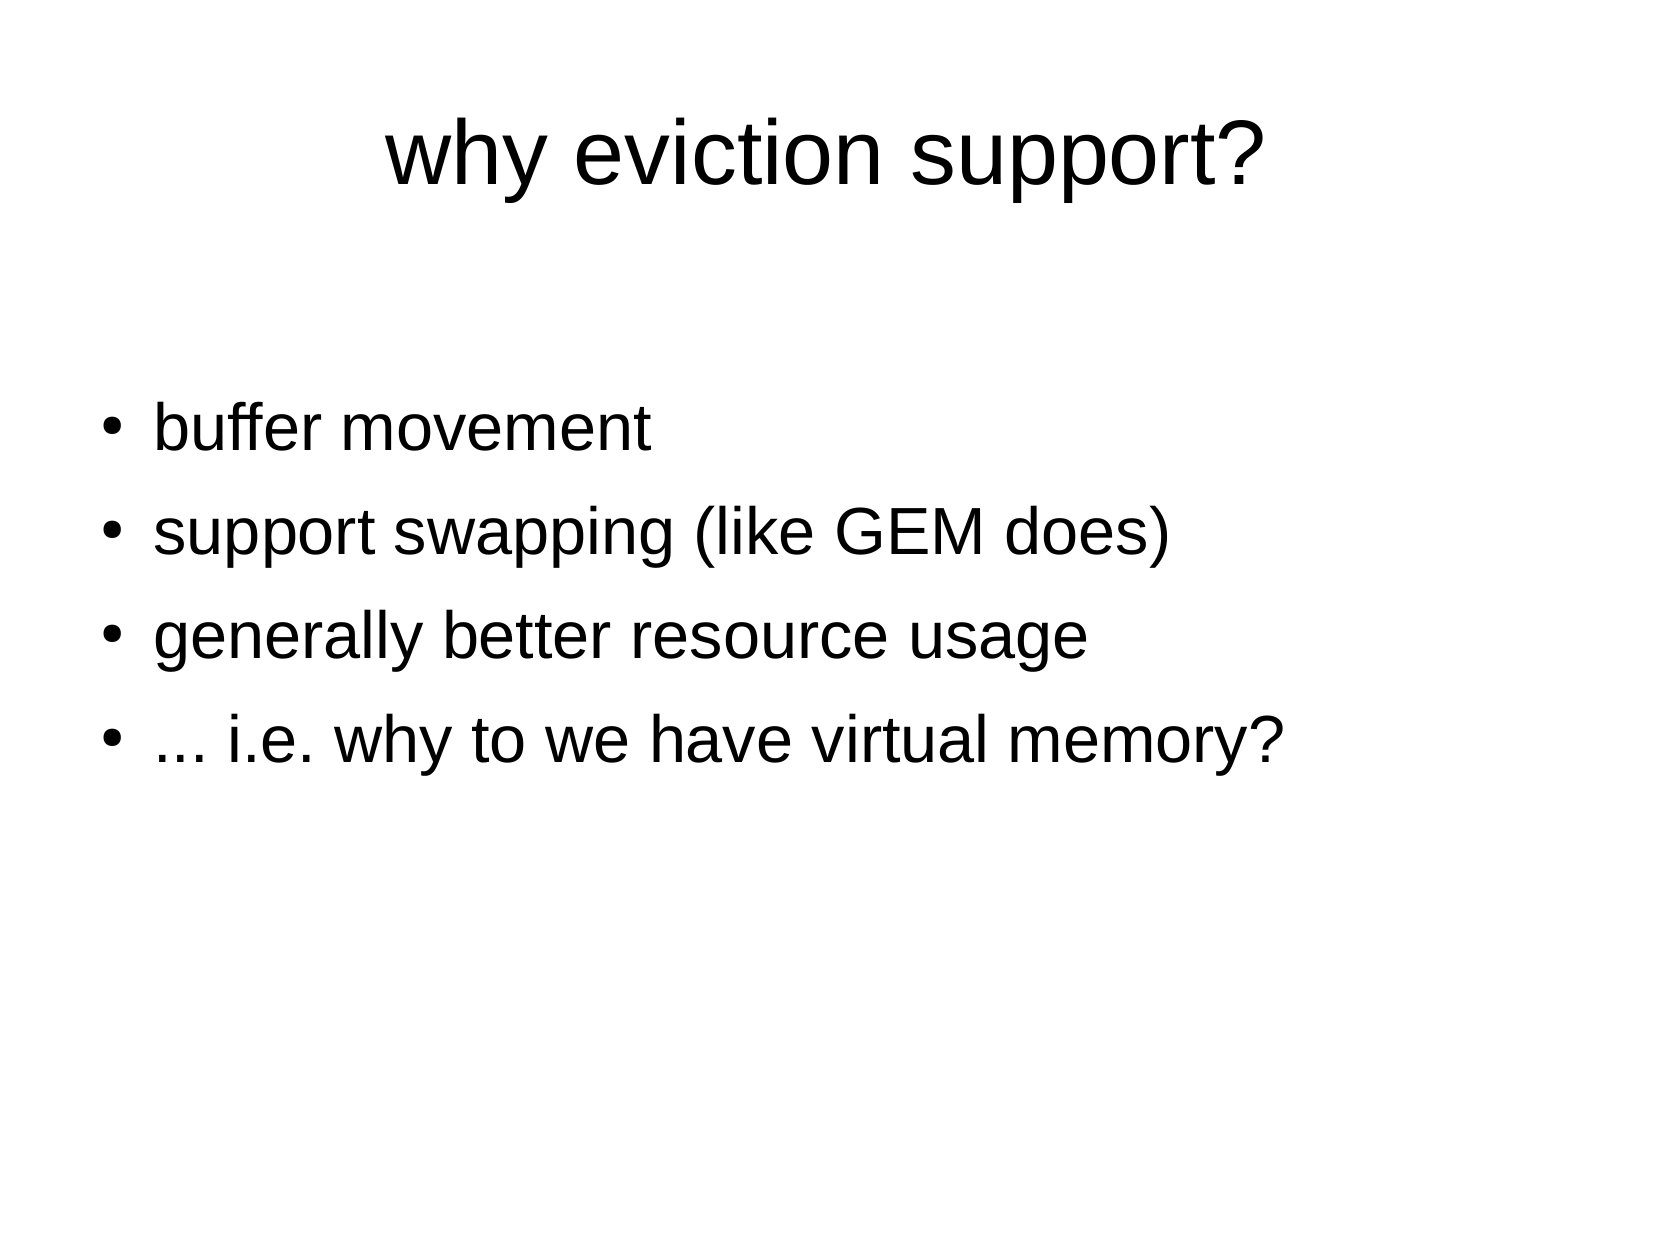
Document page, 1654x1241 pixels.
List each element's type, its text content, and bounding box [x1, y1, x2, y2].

list buffer movement support swapping (like GEM does) generally better resource usage ... i.e. why to we have virtual memory? [82, 389, 1571, 1109]
title why eviction support? [82, 49, 1571, 257]
